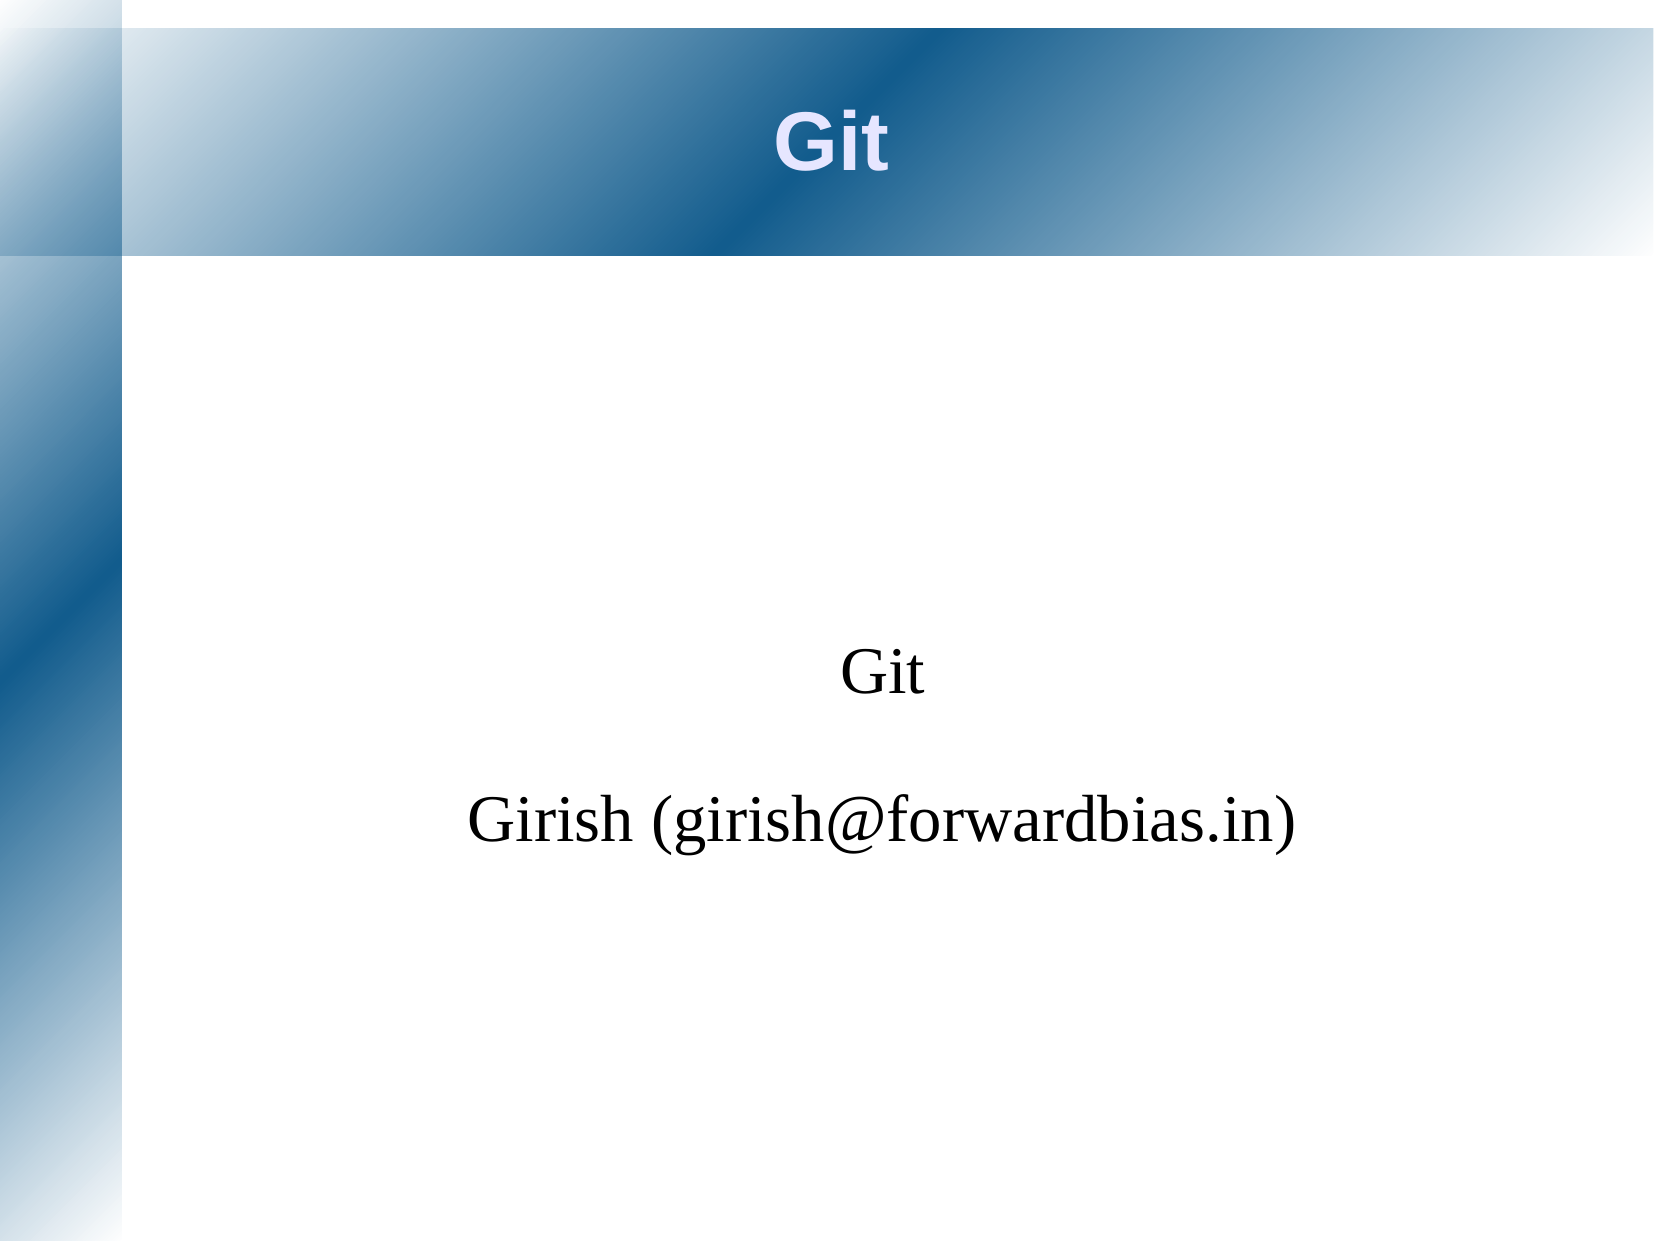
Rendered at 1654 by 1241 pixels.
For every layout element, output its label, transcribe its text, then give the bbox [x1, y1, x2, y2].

title Git [125, 37, 1538, 246]
subtitle Git Girish (girish@forwardbias.in) [127, 316, 1603, 1174]
